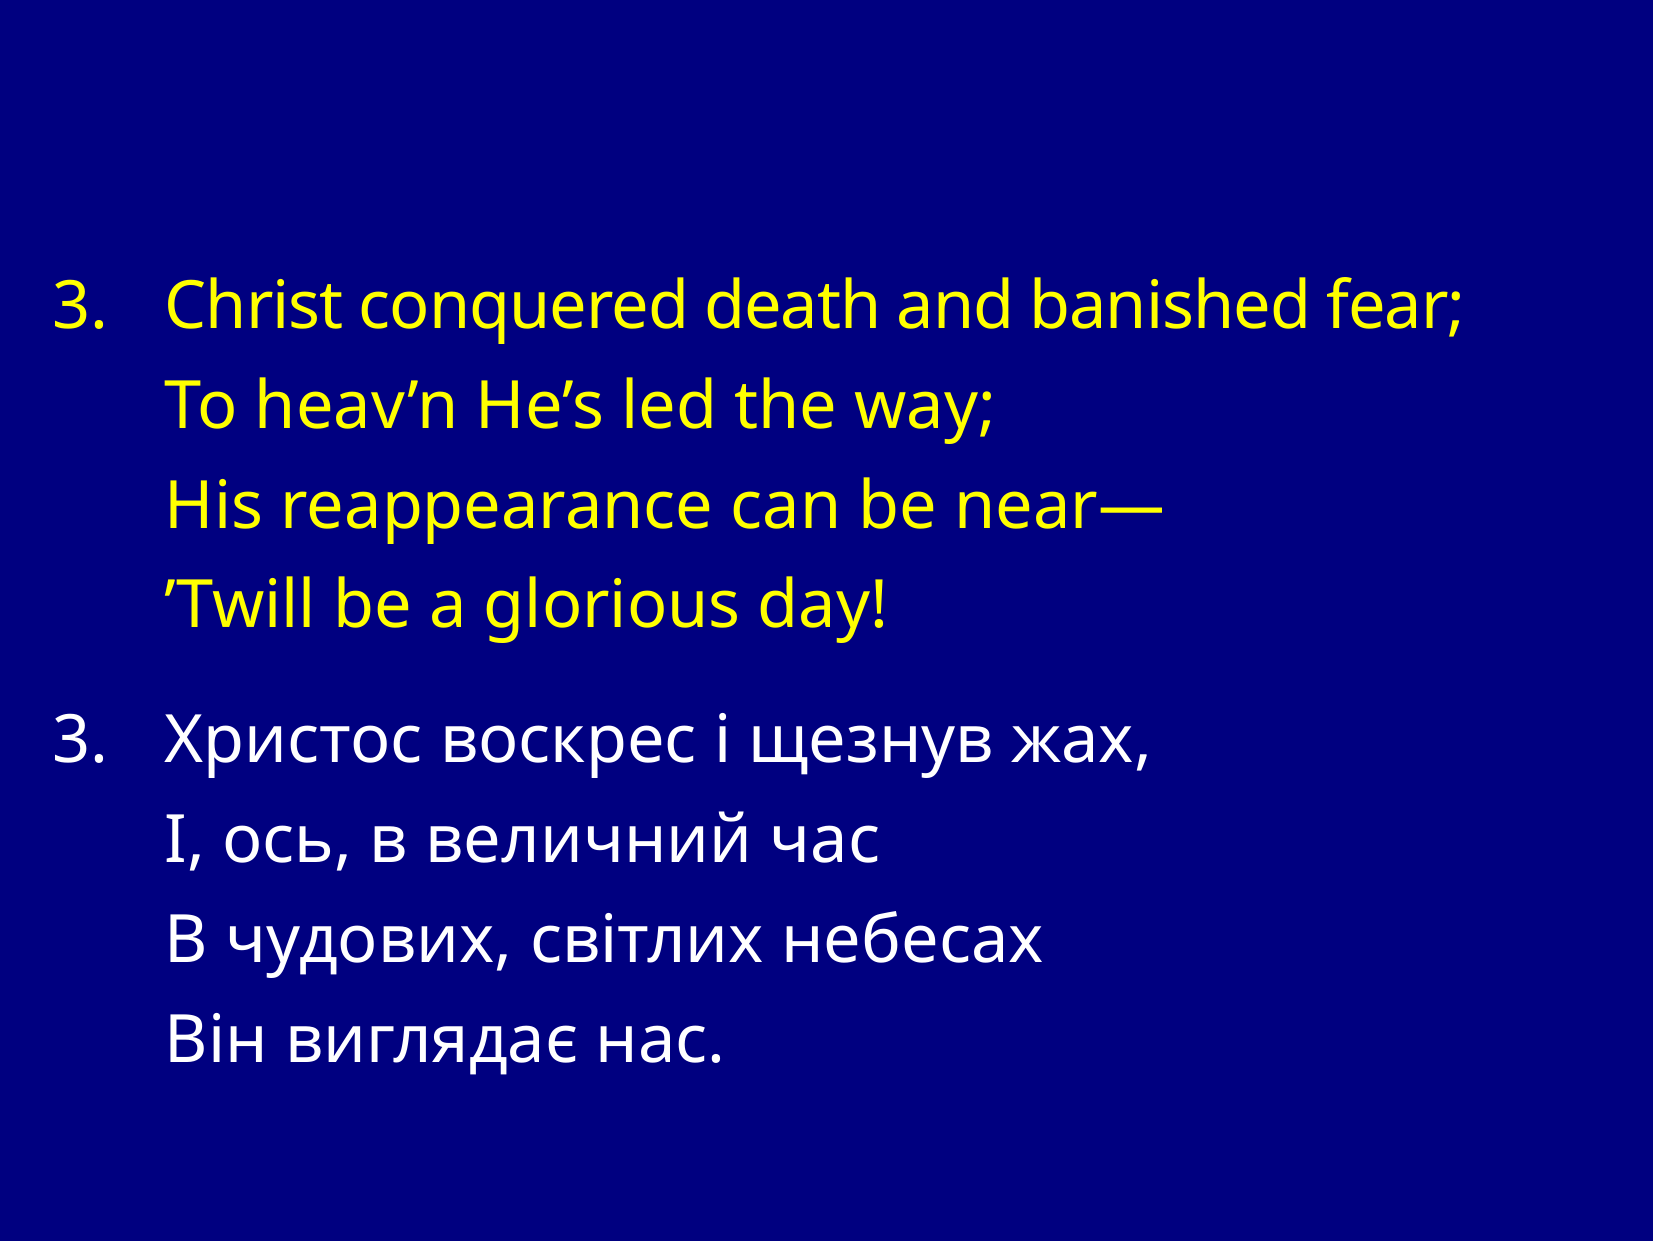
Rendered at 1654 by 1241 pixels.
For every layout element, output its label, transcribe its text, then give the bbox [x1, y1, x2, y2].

text_box 3. Христос воскрес і щезнув жах, І, ось, в величний час В чудових, світлих небесах Він виглядає нас. [37, 675, 1576, 1163]
text_box 3. Christ conquered death and banished fear; To heav’n He’s led the way; His reappearance can be near— ’Twill be a glorious day! [37, 150, 1651, 638]
